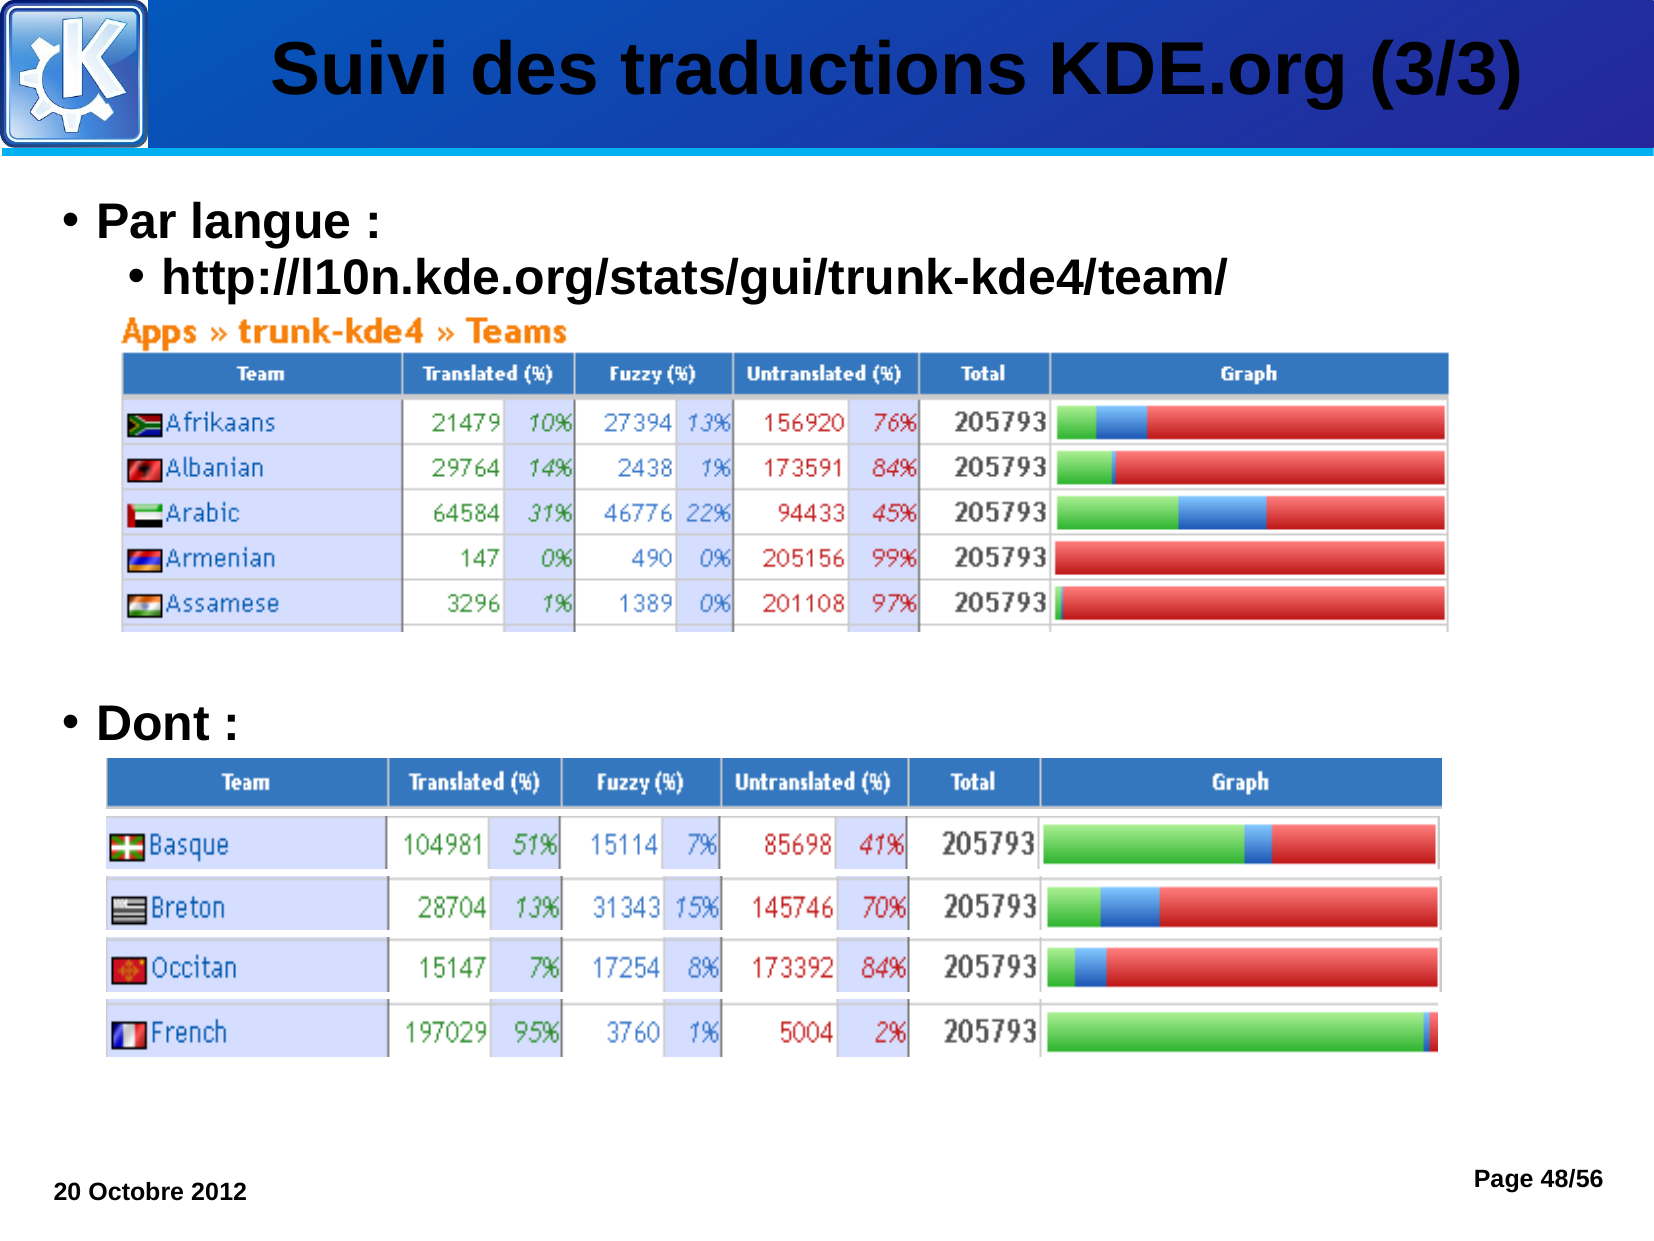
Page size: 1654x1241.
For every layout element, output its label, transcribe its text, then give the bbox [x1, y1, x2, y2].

picture [116, 316, 1453, 632]
picture [106, 876, 1442, 930]
picture [0, 0, 148, 148]
picture [106, 816, 1440, 869]
text_box Par langue : http://l10n.kde.org/stats/gui/trunk-kde4/team/ Dont : [47, 183, 1559, 302]
picture [106, 758, 1442, 809]
text_box Suivi des traductions KDE.org (3/3) [141, 0, 1654, 136]
picture [106, 937, 1442, 992]
picture [106, 999, 1438, 1058]
